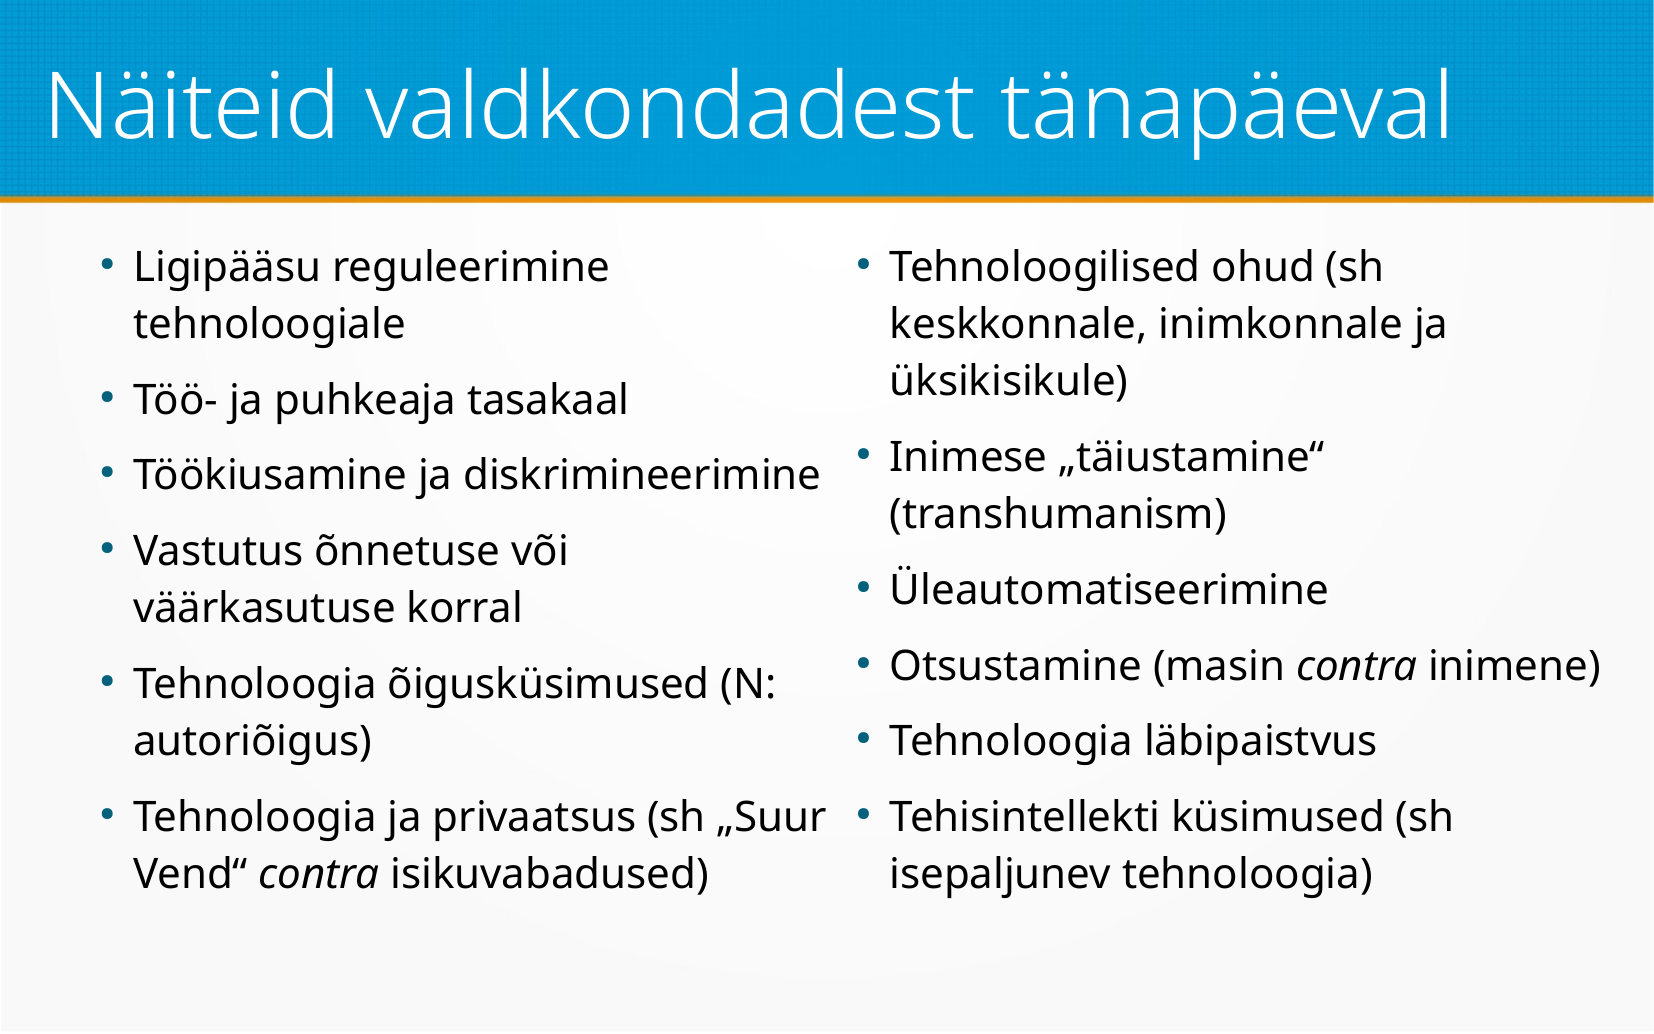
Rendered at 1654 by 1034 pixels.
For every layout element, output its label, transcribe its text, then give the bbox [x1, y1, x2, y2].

title Näiteid valdkondadest tänapäeval [43, 0, 1619, 166]
list Tehnoloogilised ohud (sh keskkonnale, inimkonnale ja üksikisikule) Inimese „täiustamine“ (transhumanism) Üleautomatiseerimine Otsustamine (masin contra inimene) Tehnoloogia läbipaistvus Tehisintellekti küsimused (sh isepaljunev tehnoloogia) [845, 236, 1607, 957]
picture [0, 195, 1654, 1034]
list Ligipääsu reguleerimine tehnoloogiale Töö- ja puhkeaja tasakaal Töökiusamine ja diskrimineerimine Vastutus õnnetuse või väärkasutuse korral Tehnoloogia õigusküsimused (N: autoriõigus) Tehnoloogia ja privaatsus (sh „Suur Vend“ contra isikuvabadused) [88, 236, 827, 945]
